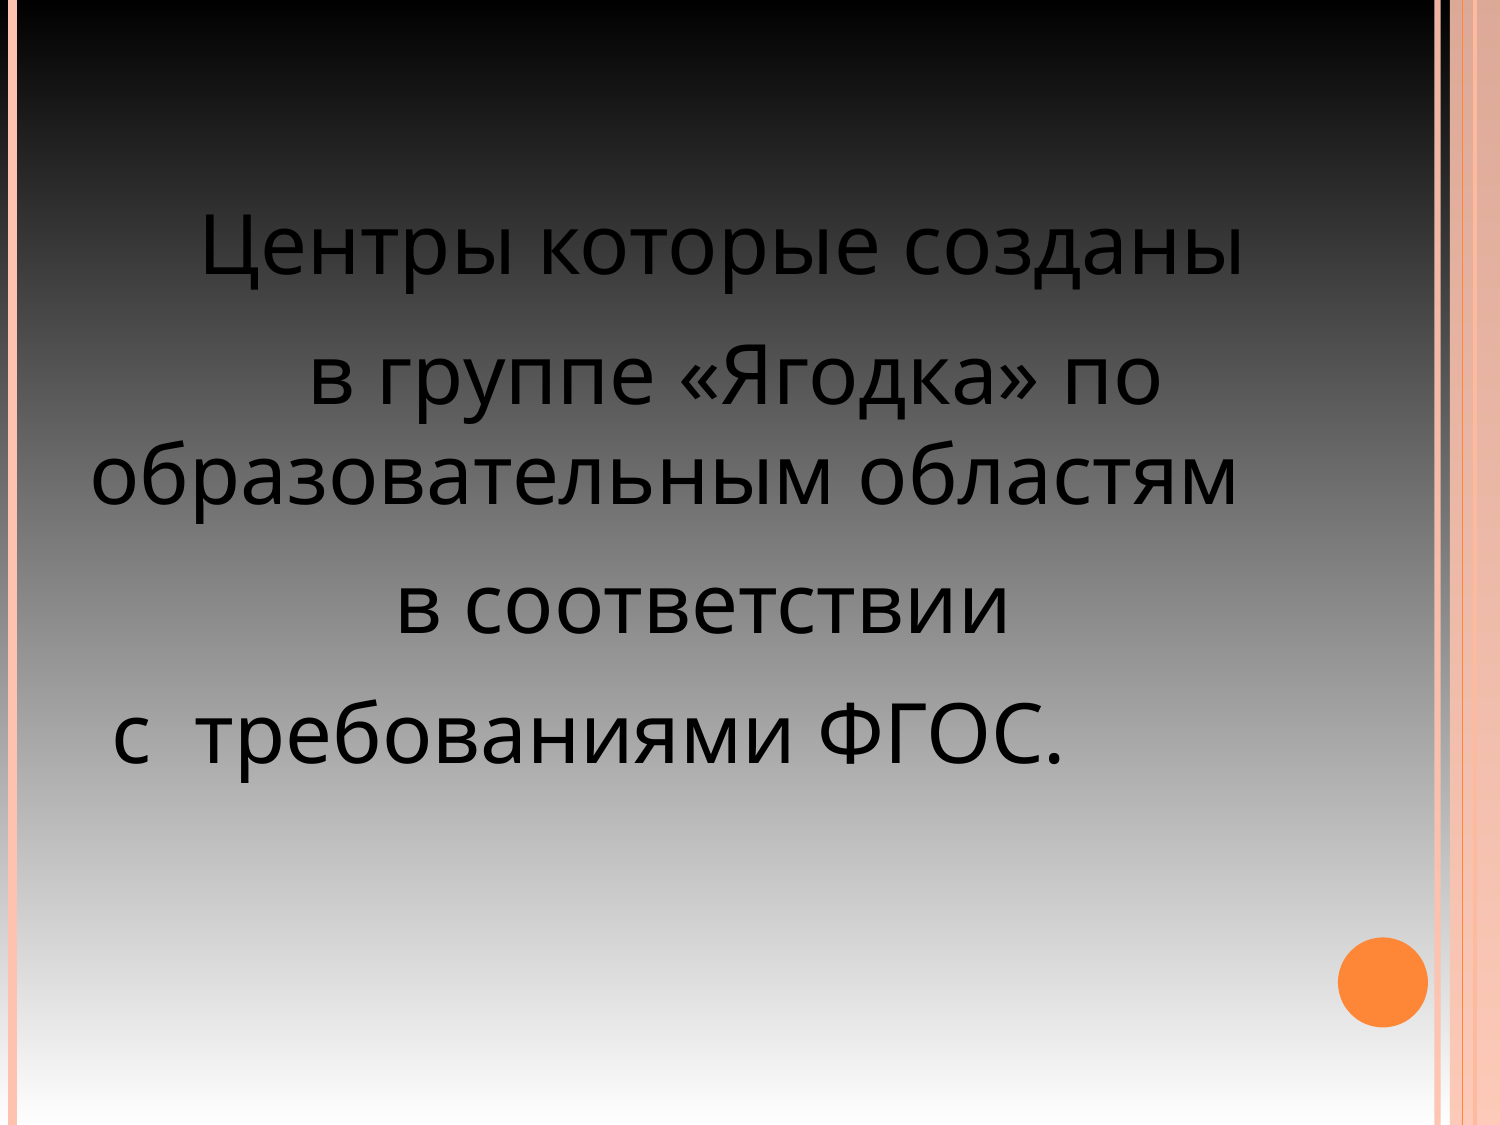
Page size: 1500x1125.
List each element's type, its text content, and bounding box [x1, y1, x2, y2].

list Центры которые созданы в группе «Ягодка» по образовательным областям в соответствии с требованиями ФГОС. [75, 54, 1300, 1062]
